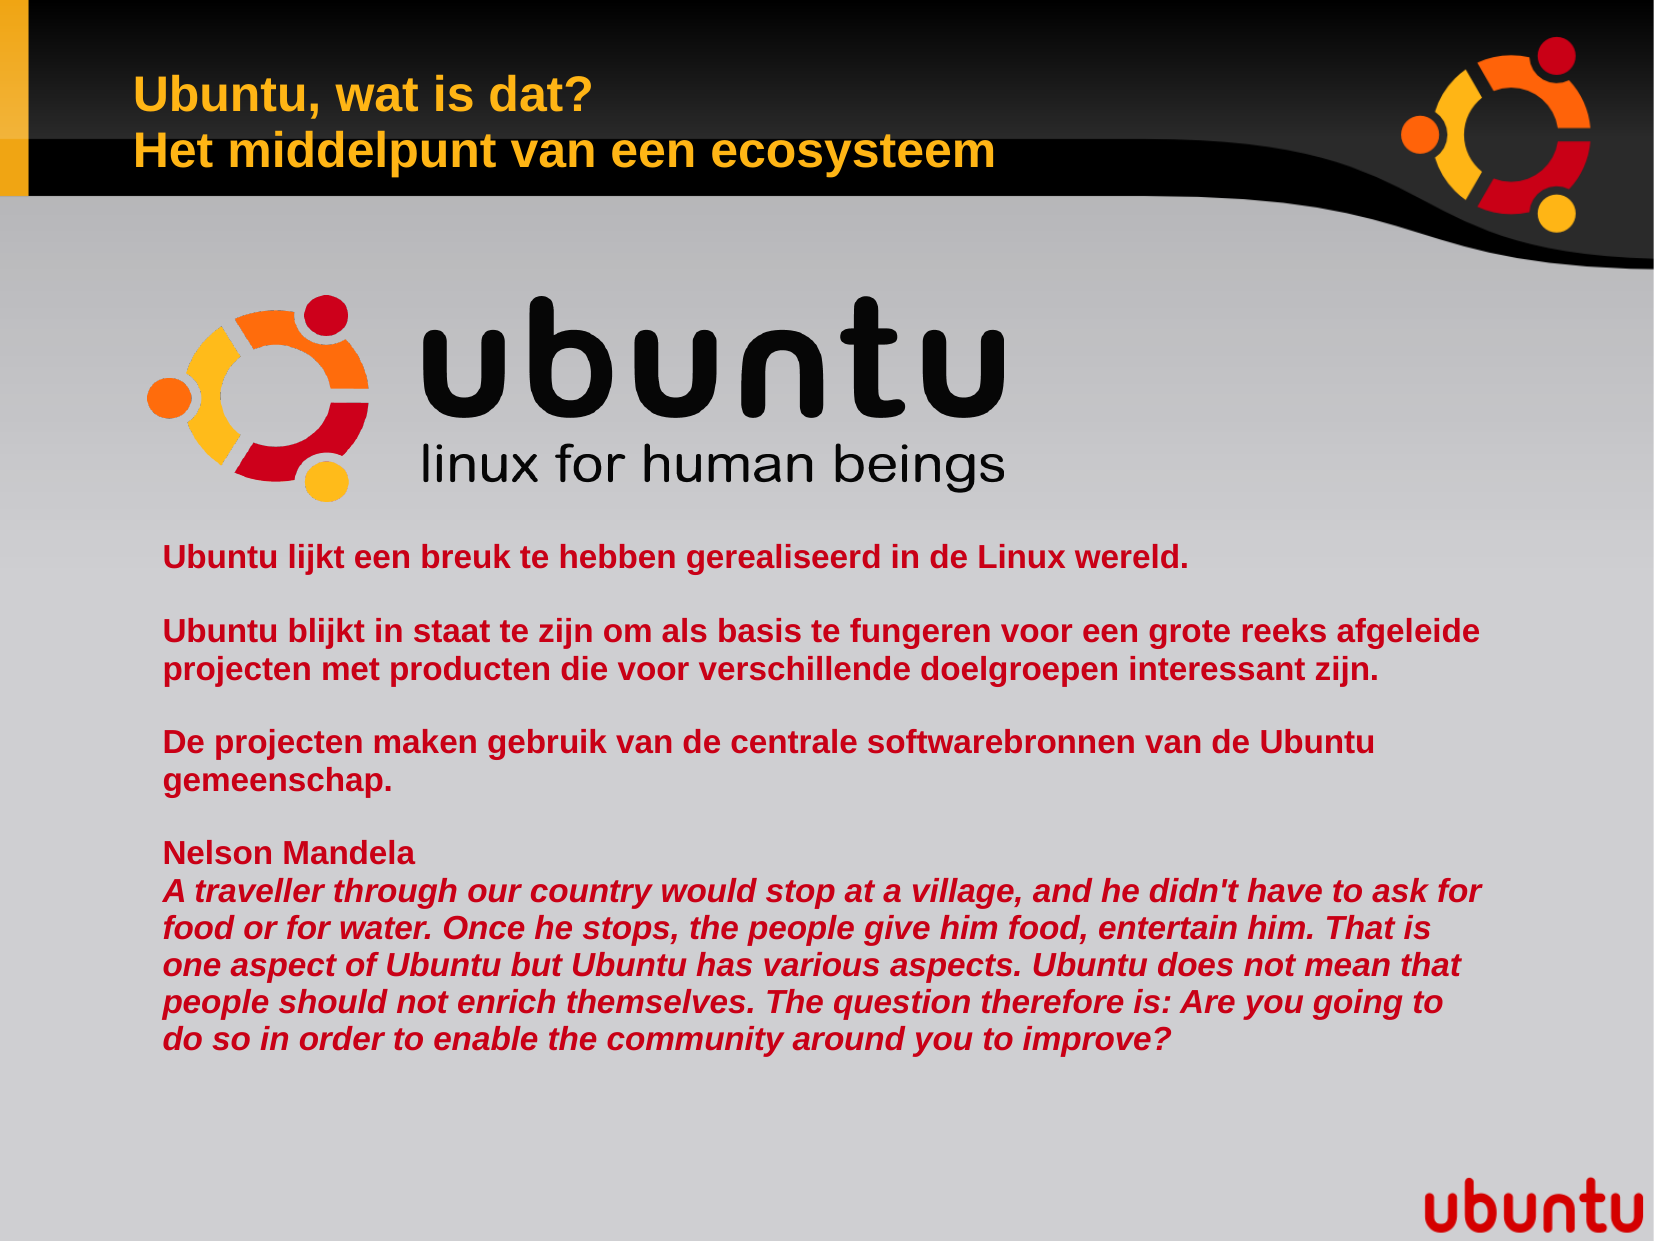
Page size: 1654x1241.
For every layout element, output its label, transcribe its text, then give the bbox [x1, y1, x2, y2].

text_box Ubuntu lijkt een breuk te hebben gerealiseerd in de Linux wereld. Ubuntu blijkt in staat te zijn om als basis te fungeren voor een grote reeks afgeleide projecten met producten die voor verschillende doelgroepen interessant zijn. De projecten maken gebruik van de centrale softwarebronnen van de Ubuntu gemeenschap. Nelson Mandela A traveller through our country would stop at a village, and he didn't have to ask for food or for water. Once he stops, the people give him food, entertain him. That is one aspect of Ubuntu but Ubuntu has various aspects. Ubuntu does not mean that people should not enrich themselves. The question therefore is: Are you going to do so in order to enable the community around you to improve? [147, 531, 1506, 1118]
text_box Ubuntu, wat is dat? Het middelpunt van een ecosysteem [118, 59, 1294, 188]
picture [0, 0, 1654, 1241]
